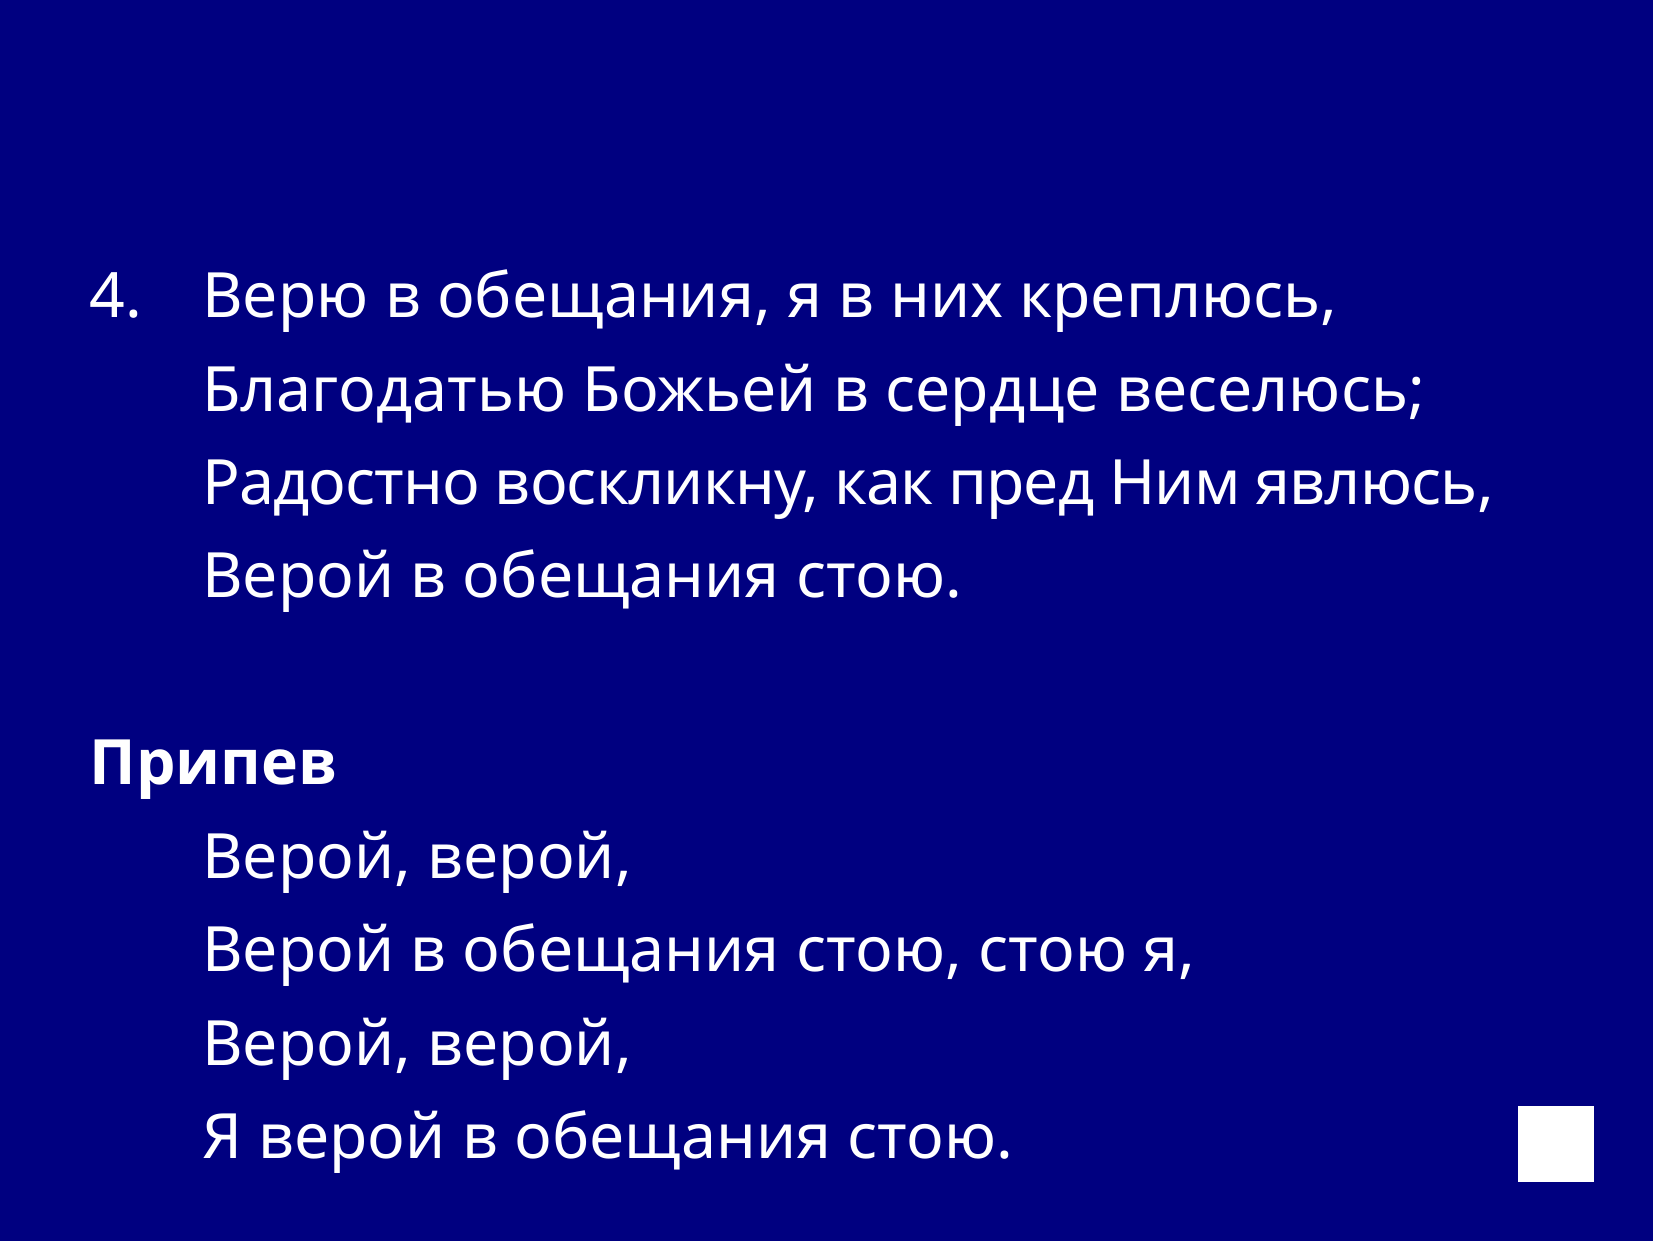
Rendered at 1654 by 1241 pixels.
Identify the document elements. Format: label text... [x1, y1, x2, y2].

text_box 4. Верю в обещания, я в них креплюсь, Благодатью Божьей в сердце веселюсь; Радостно воскликну, как пред Ним явлюсь, Верой в обещания стою. Припев Верой, верой, Верой в обещания стою, стою я, Верой, верой, Я верой в обещания стою. [75, 150, 1651, 1163]
text_box [1518, 1163, 1594, 1182]
